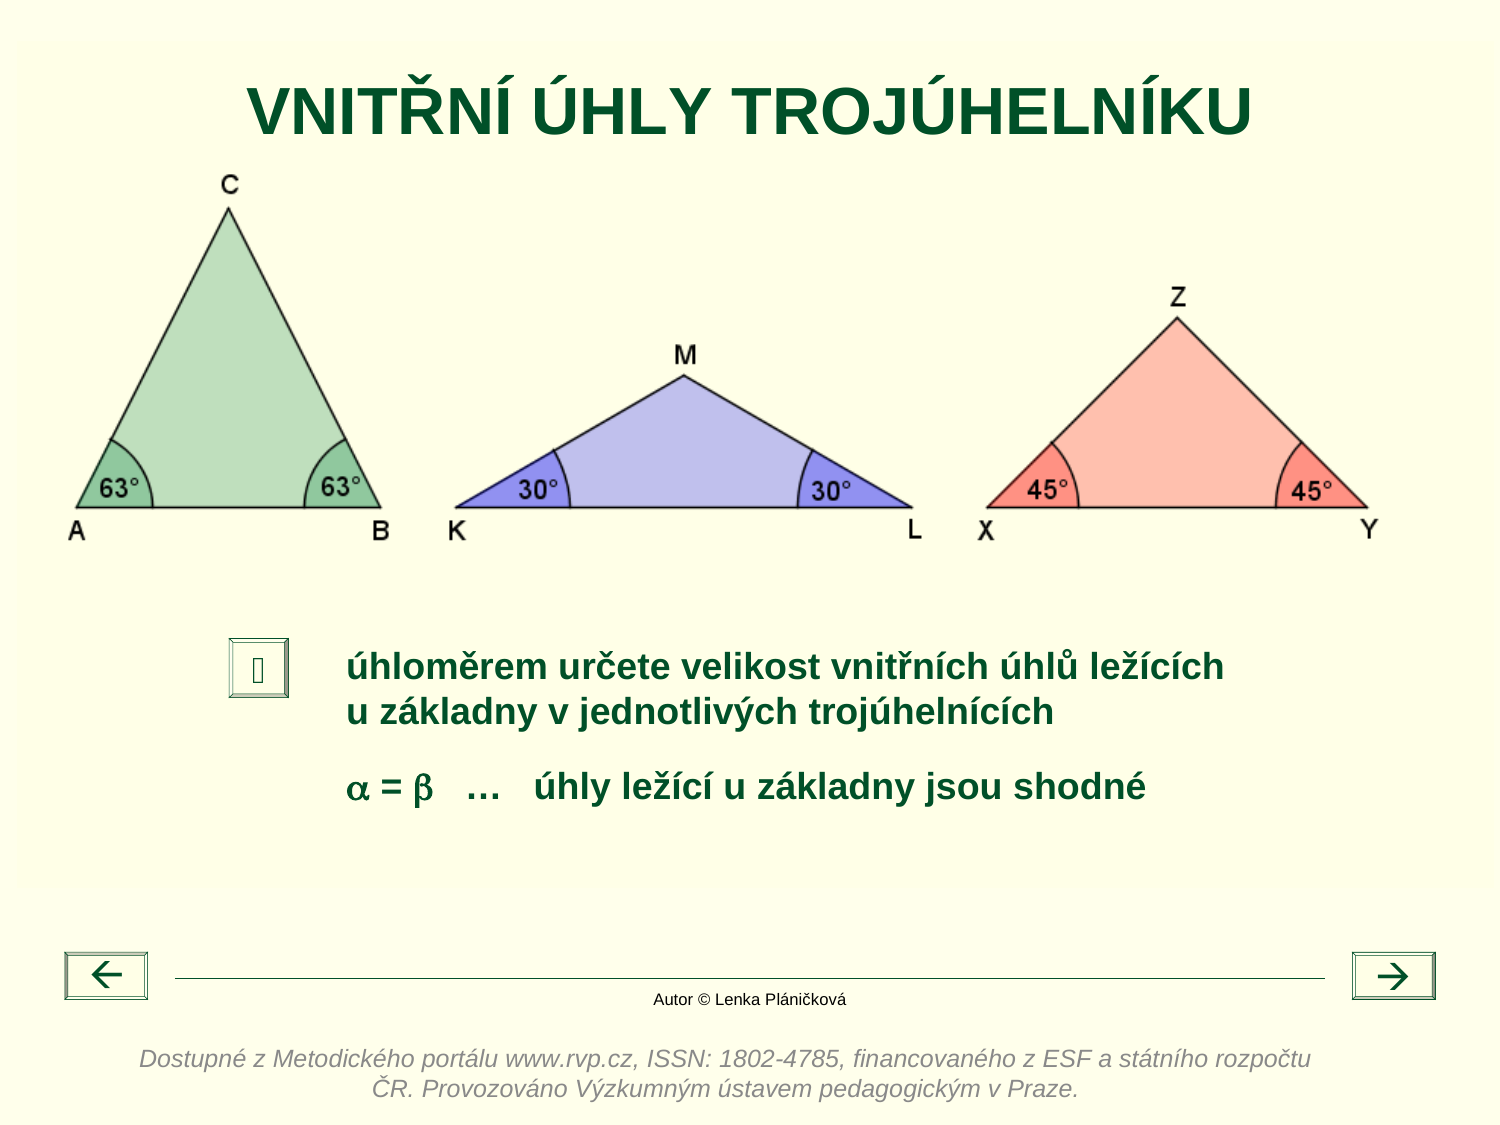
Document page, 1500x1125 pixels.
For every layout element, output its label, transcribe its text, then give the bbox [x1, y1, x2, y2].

text_box ZÁVĚREM [230, 638, 287, 643]
text_box úhloměrem určete velikost vnitřních úhlů ležících u základny v jednotlivých trojúhelnících [331, 634, 1291, 740]
text_box  [1356, 956, 1432, 996]
text_box Autor © Lenka Pláničková [171, 981, 1329, 1017]
text_box  =  … úhly ležící u základny jsou shodné [40, 754, 1454, 815]
text_box Dostupné z Metodického portálu www.rvp.cz, ISSN: 1802-4785, financovaného z ESF a státního rozpočtu ČR. Provozováno Výzkumným ústavem pedagogickým v Praze. [105, 1042, 1348, 1103]
picture [17, 41, 1494, 888]
title VNITŘNÍ ÚHLY TROJÚHELNÍKU [22, 31, 1479, 185]
text_box  [68, 956, 144, 996]
text_box  [233, 643, 284, 693]
